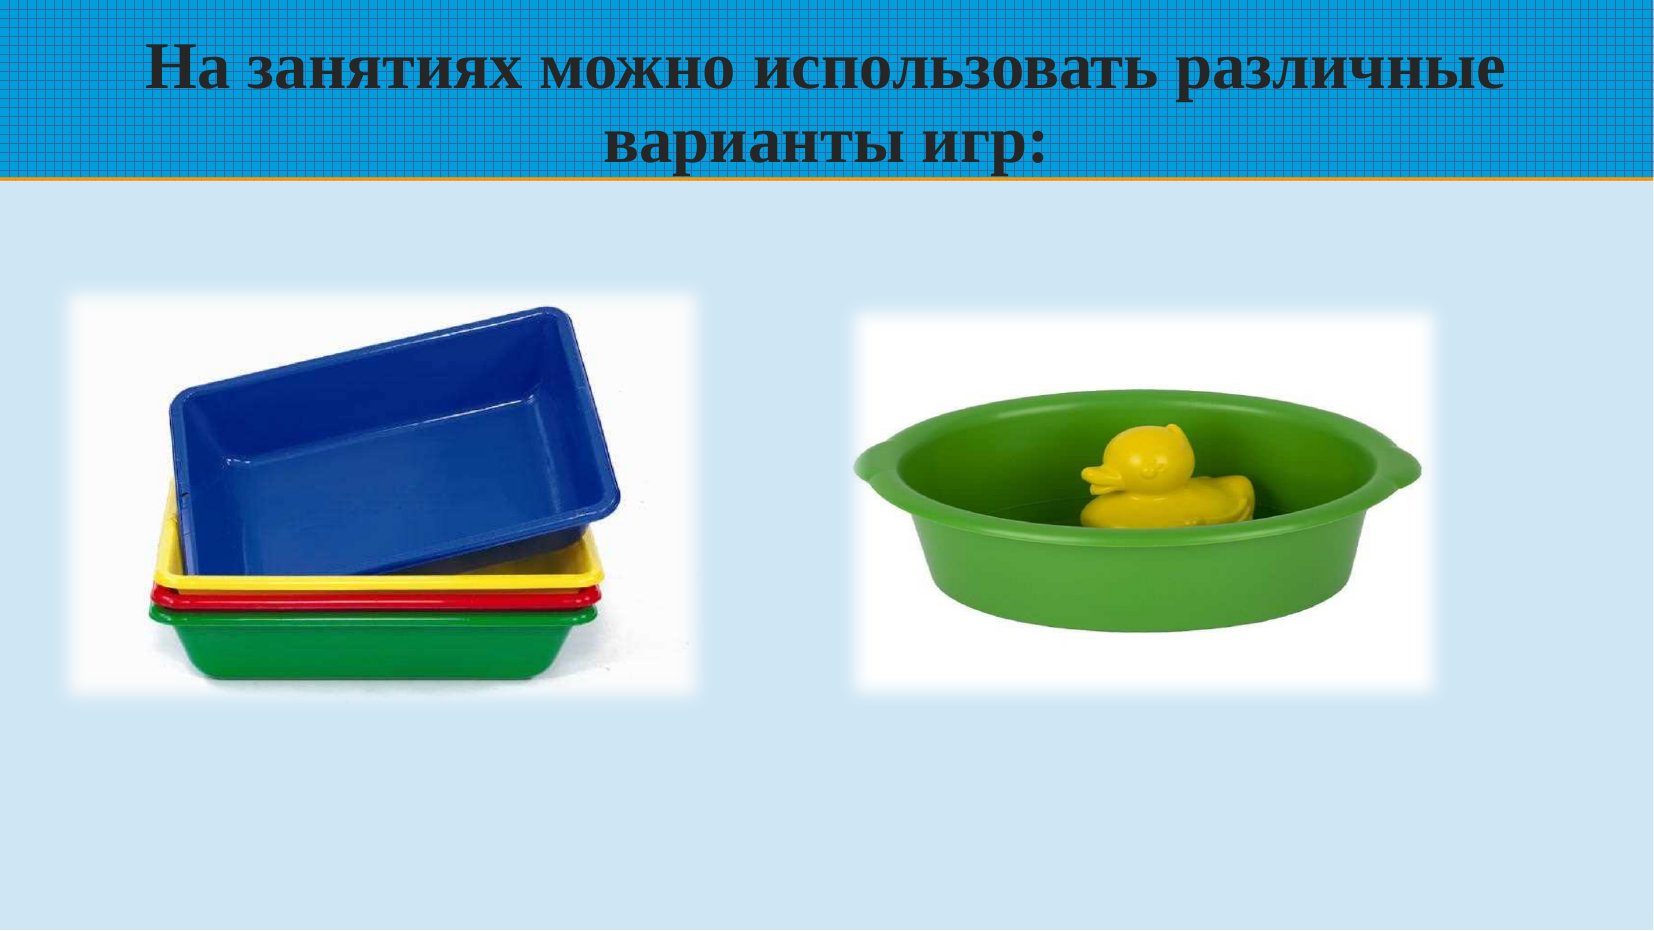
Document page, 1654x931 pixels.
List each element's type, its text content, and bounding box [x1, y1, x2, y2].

picture [50, 275, 713, 713]
title На занятиях можно использовать различные варианты игр: [88, 14, 1565, 178]
picture [837, 295, 1451, 709]
